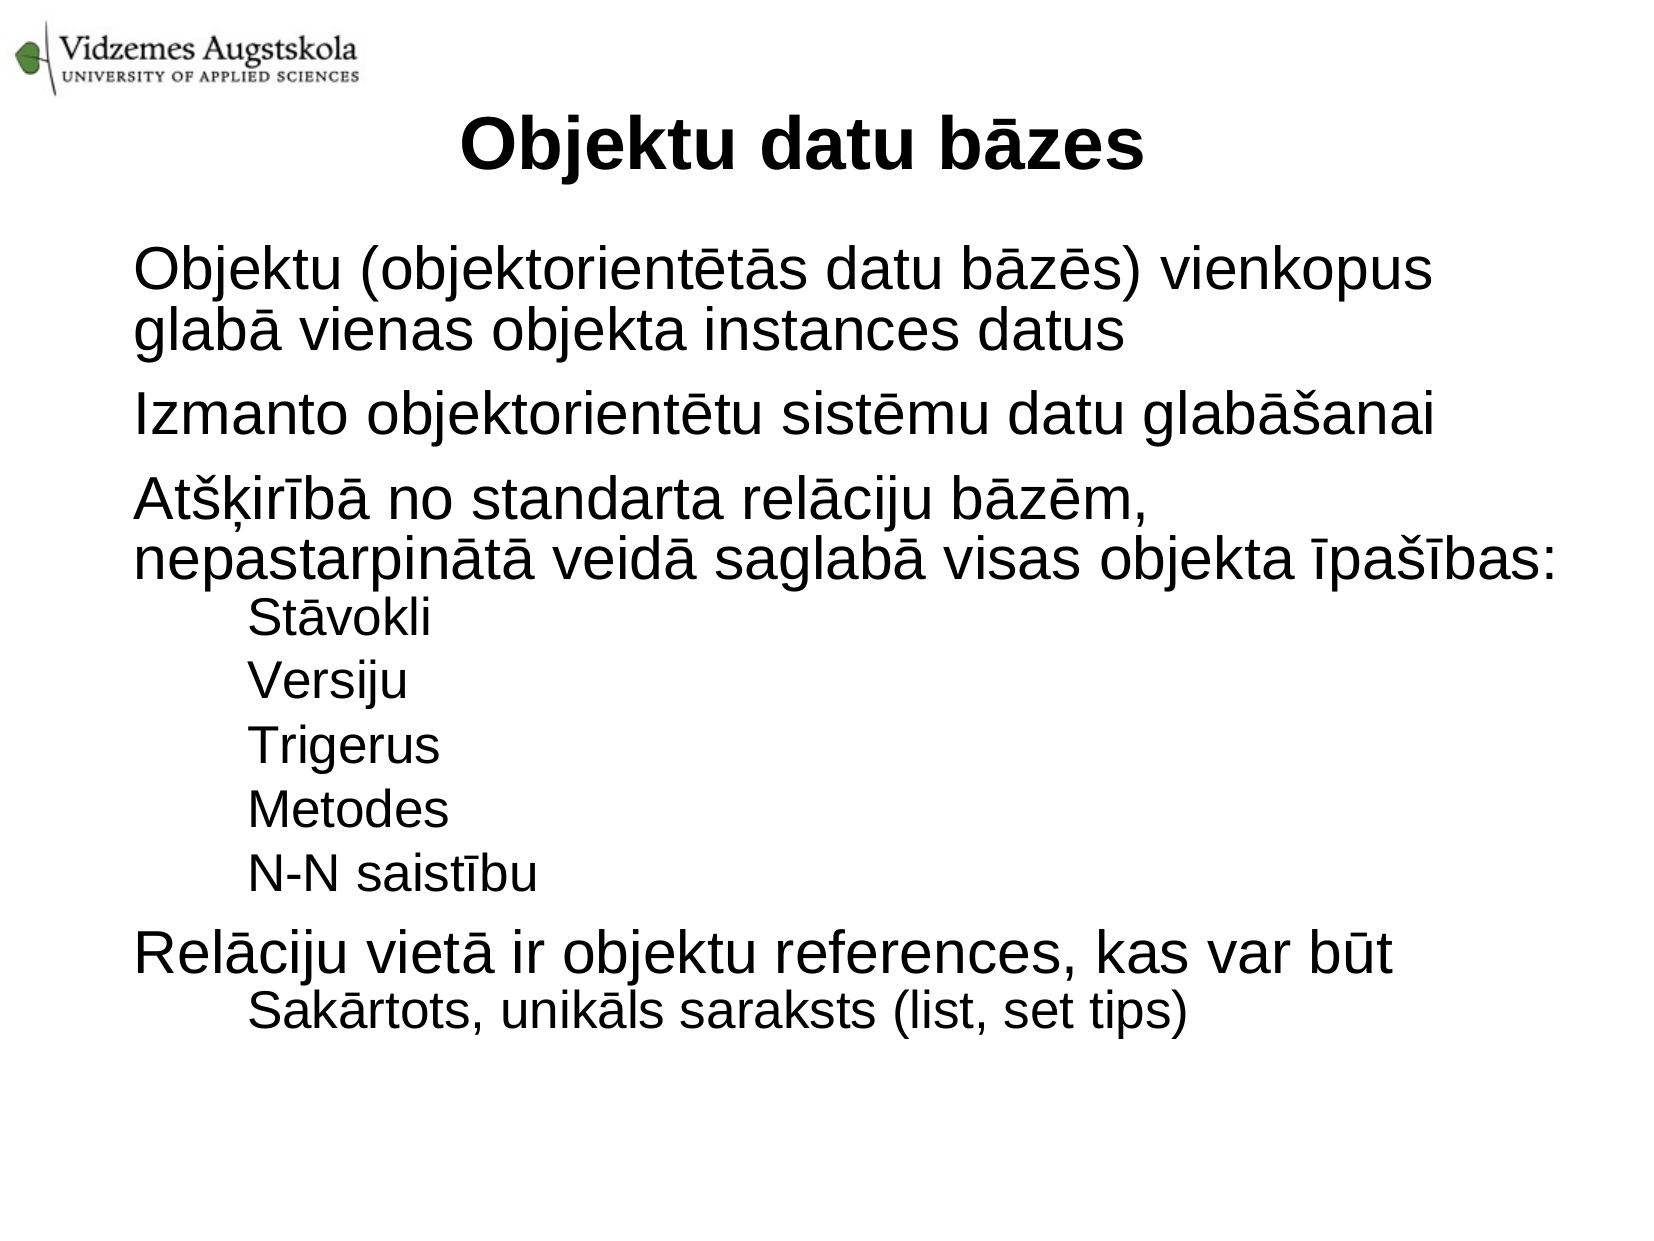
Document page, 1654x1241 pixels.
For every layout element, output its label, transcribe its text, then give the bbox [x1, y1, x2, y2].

list Objektu (objektorientētās datu bāzēs) vienkopus glabā vienas objekta instances datus Izmanto objektorientētu sistēmu datu glabāšanai Atšķirībā no standarta relāciju bāzēm, nepastarpinātā veidā saglabā visas objekta īpašības: Stāvokli Versiju Trigerus Metodes N-N saistību Relāciju vietā ir objektu references, kas var būt Sakārtots, unikāls saraksts (list, set tips) [82, 236, 1569, 1107]
picture [5, 2, 368, 113]
title Objektu datu bāzes [94, 96, 1512, 195]
